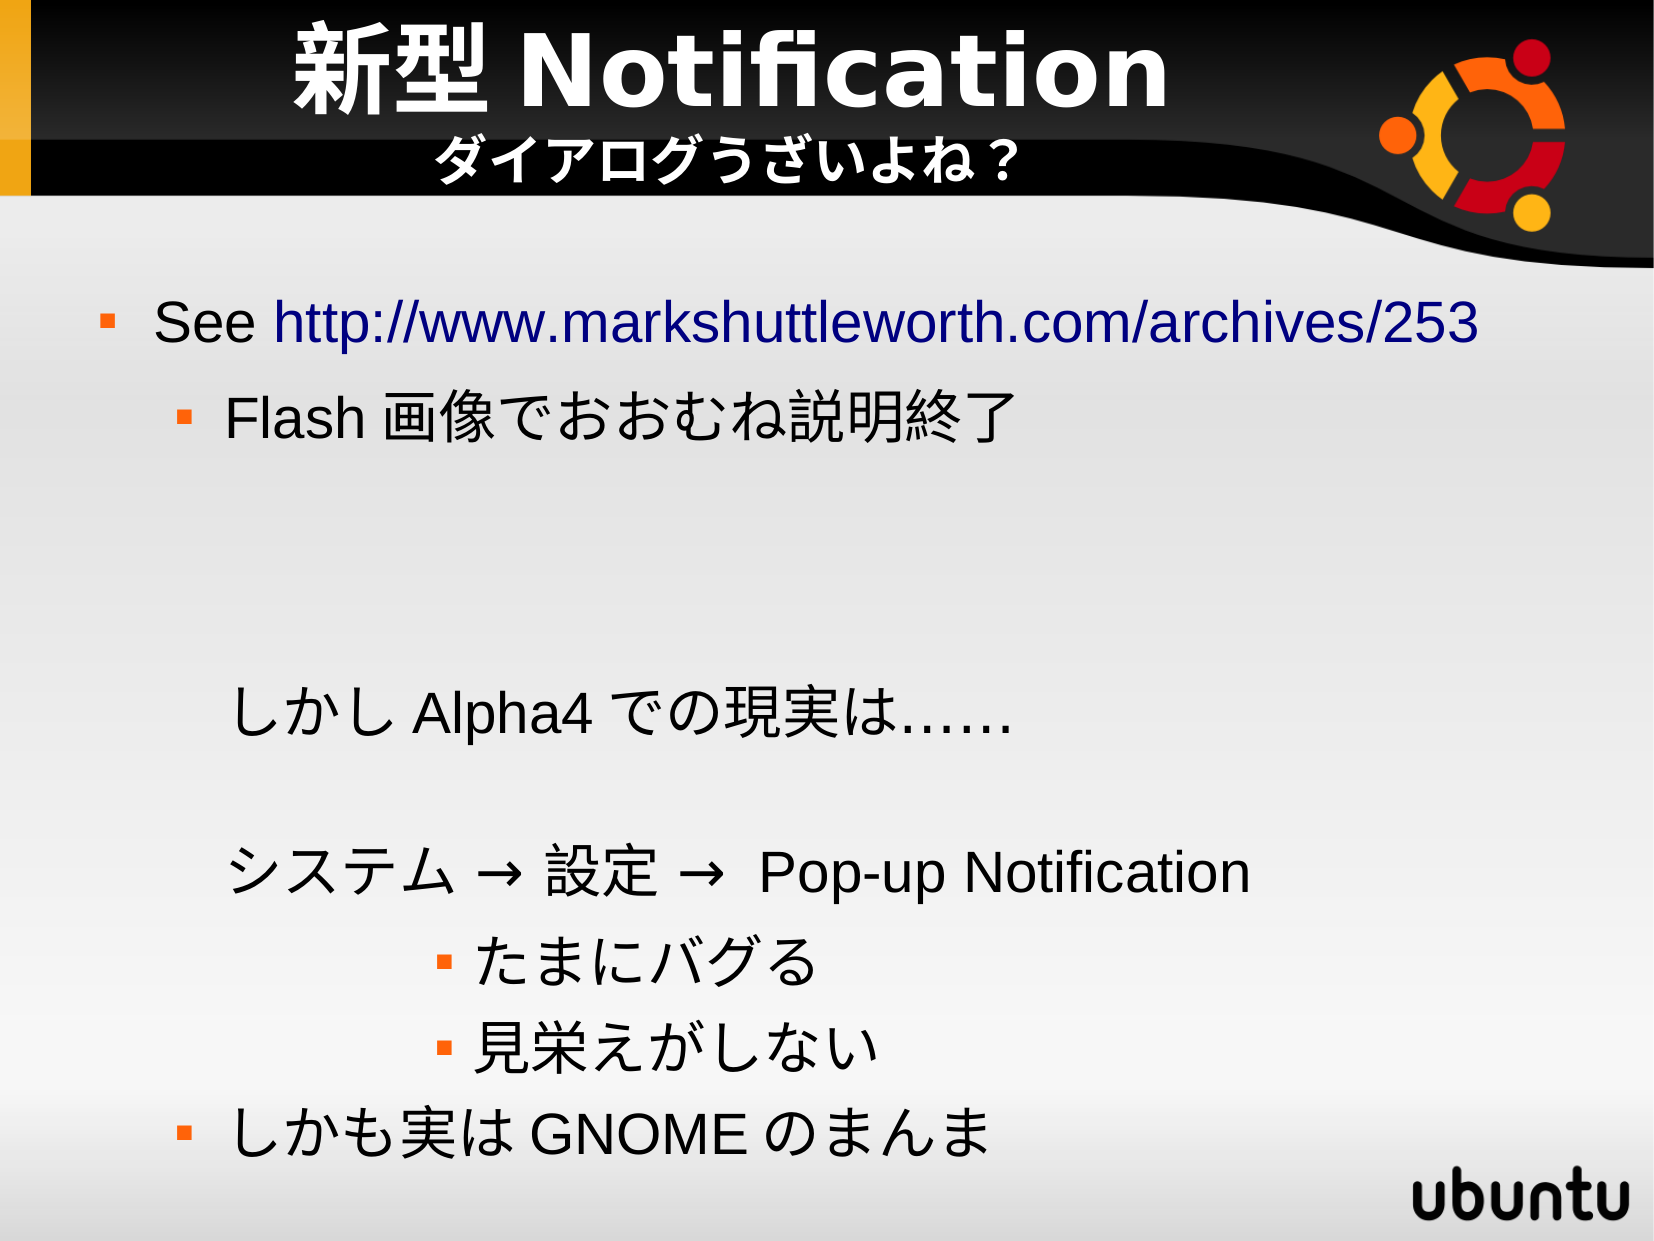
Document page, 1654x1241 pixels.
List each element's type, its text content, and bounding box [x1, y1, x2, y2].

title 新型Notification ダイアログうざいよね？ [76, 0, 1388, 208]
list See http://www.markshuttleworth.com/archives/253 Flash画像でおおむね説明終了 しかしAlpha4での現実は…… システム → 設定 → Pop-up Notification たまにバグる 見栄えがしない しかも実はGNOMEのまんま [82, 290, 1571, 1169]
picture [0, 0, 1654, 1241]
